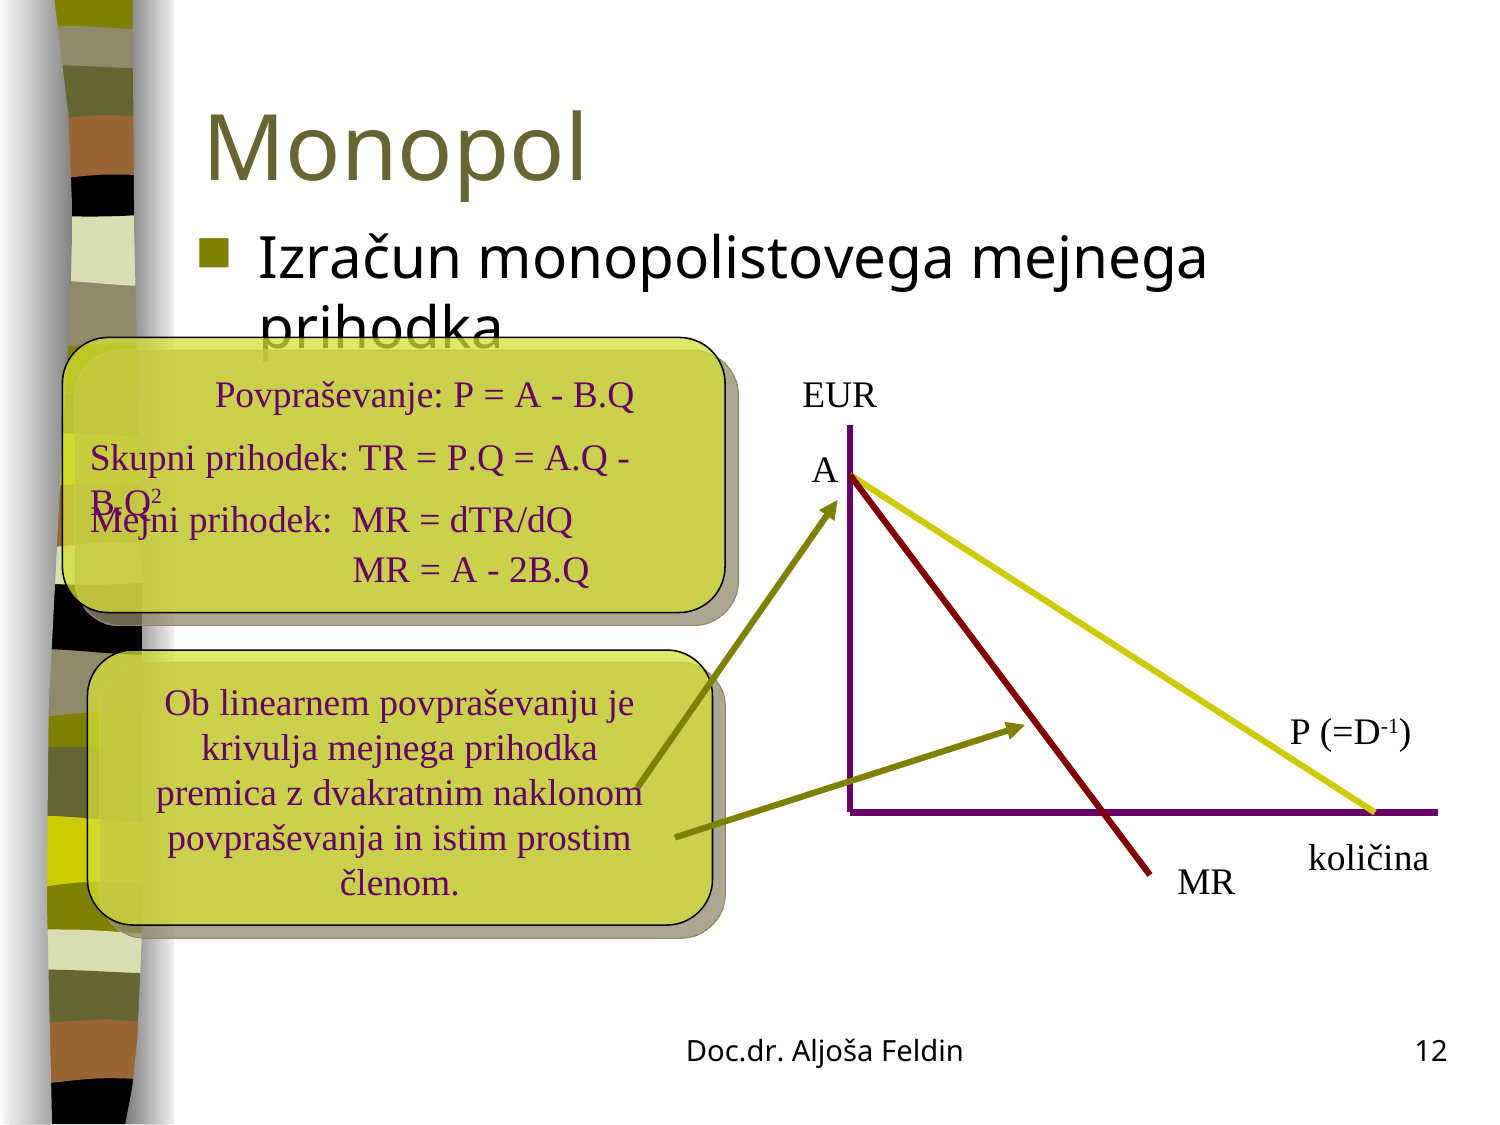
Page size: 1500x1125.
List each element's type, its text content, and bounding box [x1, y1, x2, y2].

text_box P (=D-1) [1275, 699, 1438, 761]
text_box Mejni prihodek: MR = dTR/dQ [75, 487, 676, 548]
title Monopol [187, 81, 1375, 207]
text_box Povpraševanje: P = A - B.Q [200, 362, 701, 423]
text_box <number> [1149, 1025, 1463, 1101]
text_box Ob linearnem povpraševanju je krivulja mejnega prihodka premica z dvakratnim naklonom povpraševanja in istim prostim členom. [124, 669, 676, 911]
text_box Doc.dr. Aljoša Feldin [587, 1025, 1063, 1101]
text_box MR [1162, 849, 1263, 911]
list Izračun monopolistovega mejnega prihodka [187, 212, 1463, 301]
text_box MR = A - 2B.Q [337, 537, 701, 598]
text_box [87, 650, 713, 926]
text_box EUR [787, 362, 913, 423]
text_box [676, 688, 713, 833]
text_box A [787, 437, 863, 498]
text_box Skupni prihodek: TR = P.Q = A.Q - B.Q2 [74, 424, 726, 531]
text_box [62, 337, 726, 613]
text_box količina [1274, 824, 1463, 886]
